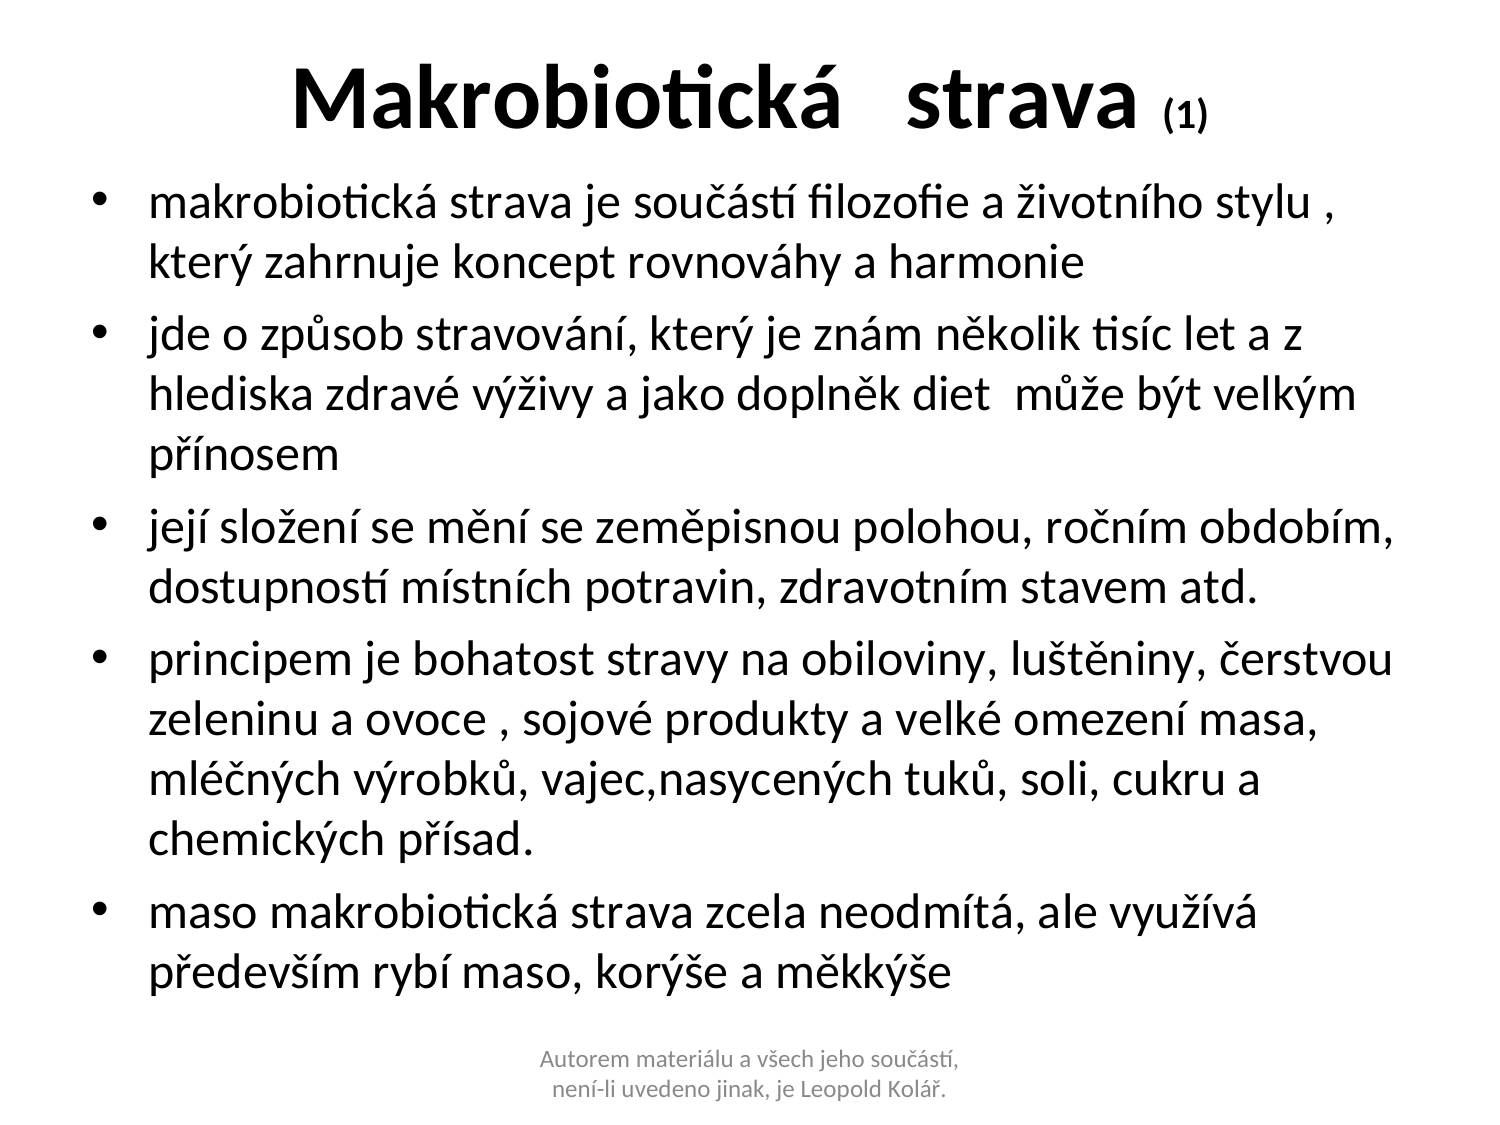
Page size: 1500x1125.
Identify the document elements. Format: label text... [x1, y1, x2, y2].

title Makrobiotická strava (1) [75, 0, 1426, 185]
list makrobiotická strava je součástí filozofie a životního stylu , který zahrnuje koncept rovnováhy a harmonie jde o způsob stravování, který je znám několik tisíc let a z hlediska zdravé výživy a jako doplněk diet může být velkým přínosem její složení se mění se zeměpisnou polohou, ročním obdobím, dostupností místních potravin, zdravotním stavem atd. principem je bohatost stravy na obiloviny, luštěniny, čerstvou zeleninu a ovoce , sojové produkty a velké omezení masa, mléčných výrobků, vajec,nasycených tuků, soli, cukru a chemických přísad. maso makrobiotická strava zcela neodmítá, ale využívá především rybí maso, korýše a měkkýše [76, 160, 1427, 1079]
text_box Autorem materiálu a všech jeho součástí, není-li uvedeno jinak, je Leopold Kolář. [512, 1042, 988, 1103]
